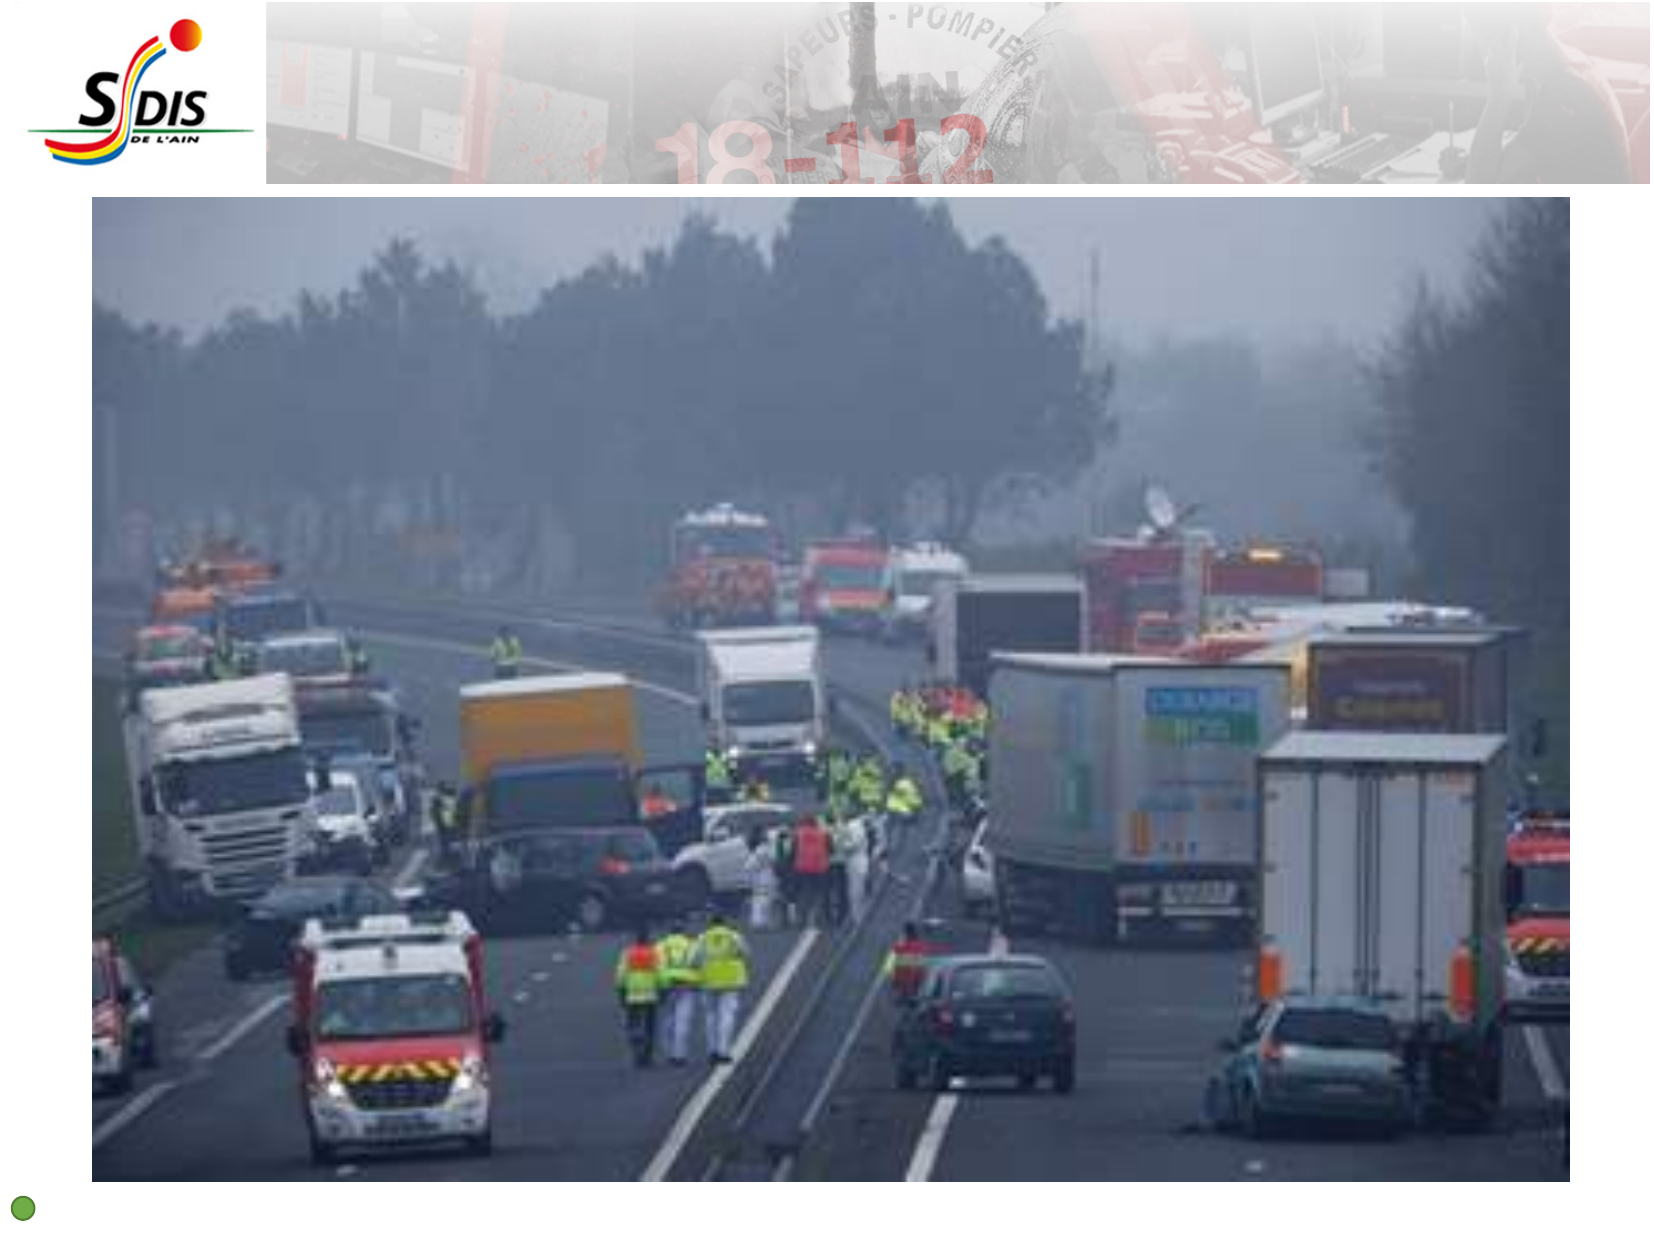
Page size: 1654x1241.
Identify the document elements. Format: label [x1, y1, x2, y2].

picture [92, 197, 1570, 1183]
text_box [11, 1196, 35, 1220]
picture [11, 2, 1650, 184]
